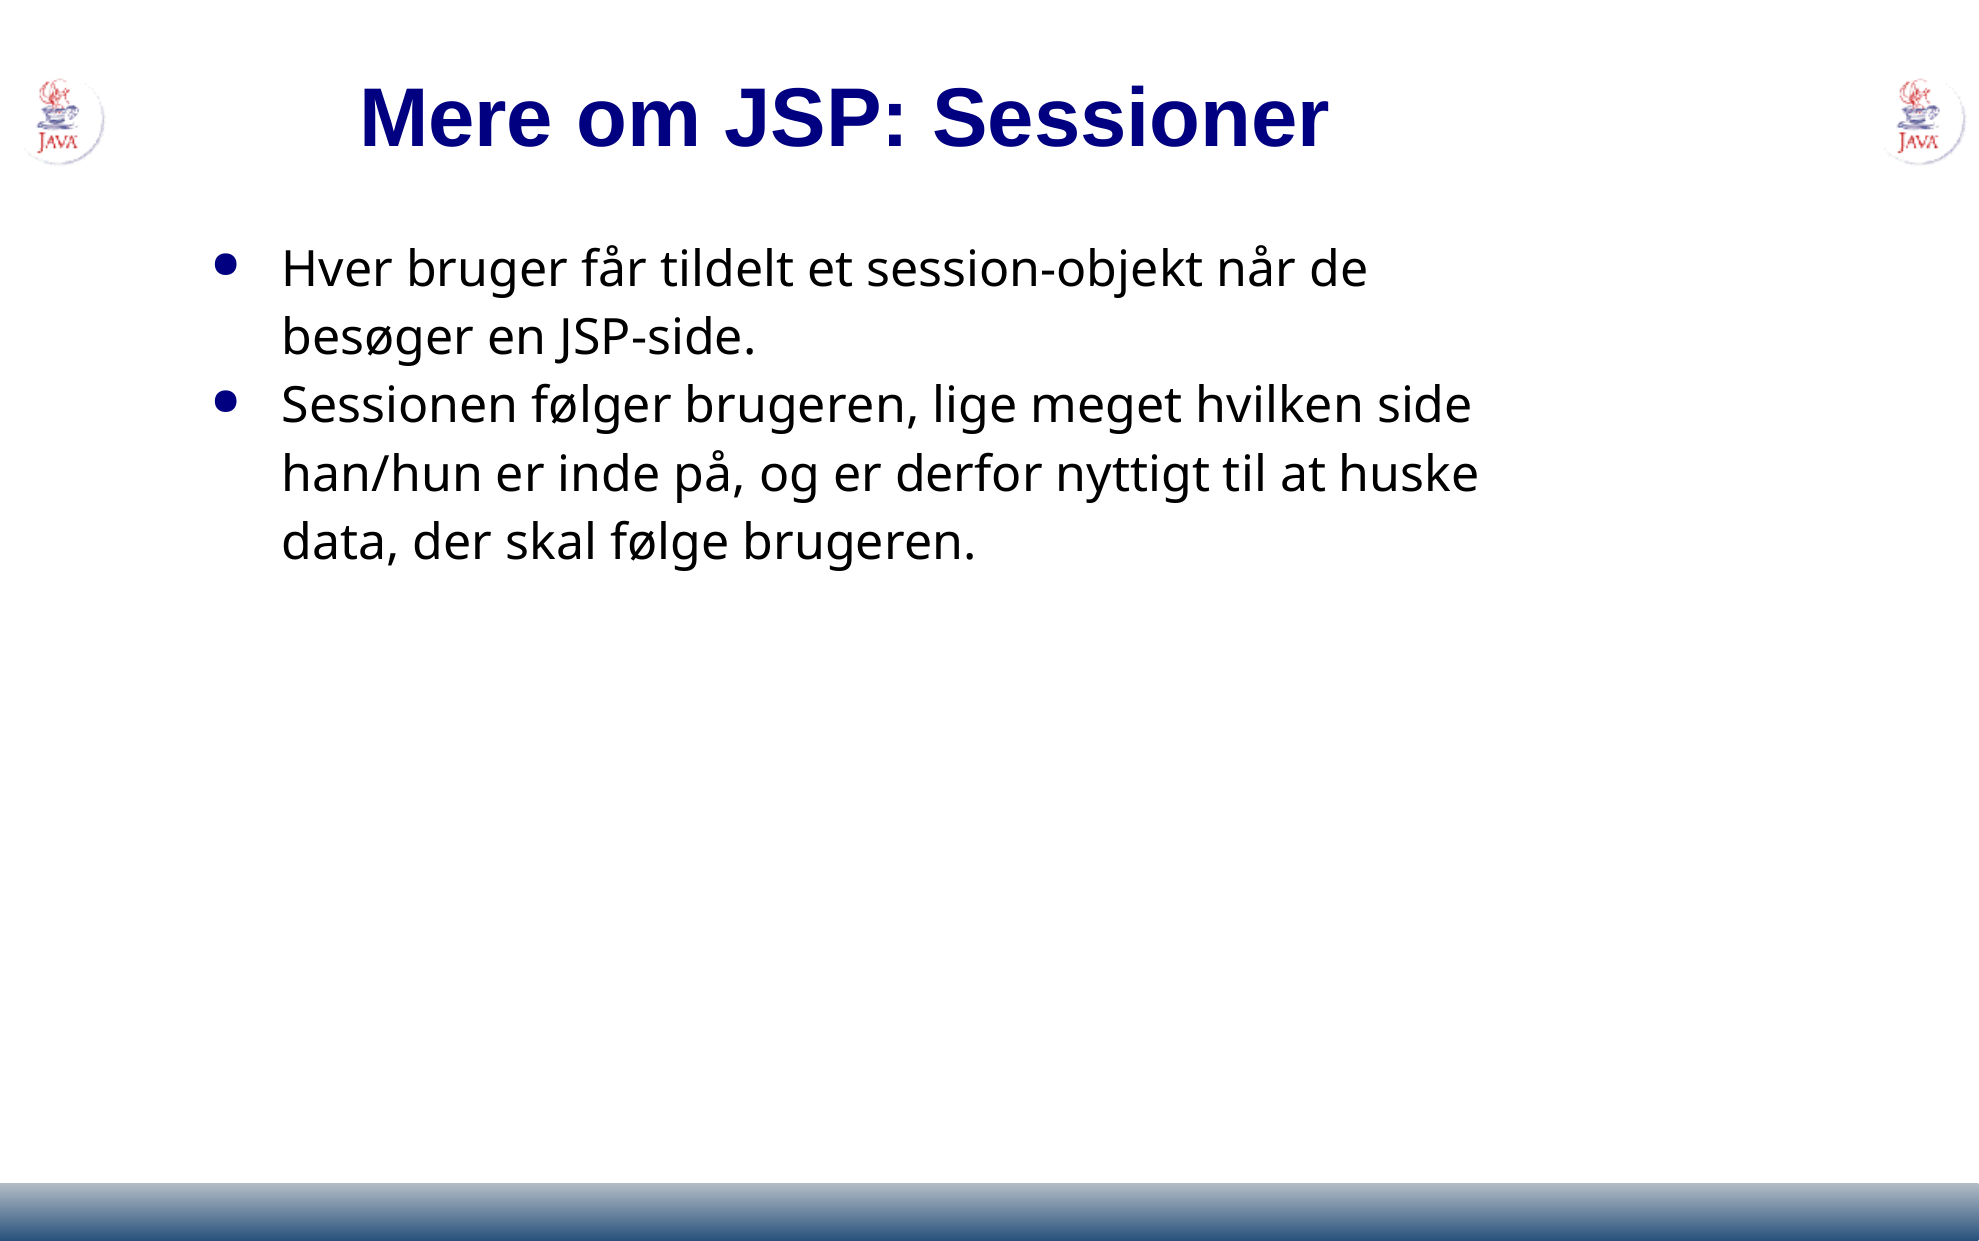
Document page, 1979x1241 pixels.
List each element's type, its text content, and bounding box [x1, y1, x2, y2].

picture [1870, 71, 1970, 169]
list Hver bruger får tildelt et session-objekt når de besøger en JSP-side. Sessionen følger brugeren, lige meget hvilken side han/hun er inde på, og er derfor nyttigt til at huske data, der skal følge brugeren. [151, 232, 1532, 1169]
picture [10, 71, 109, 169]
title Mere om JSP: Sessioner [156, 14, 1534, 222]
